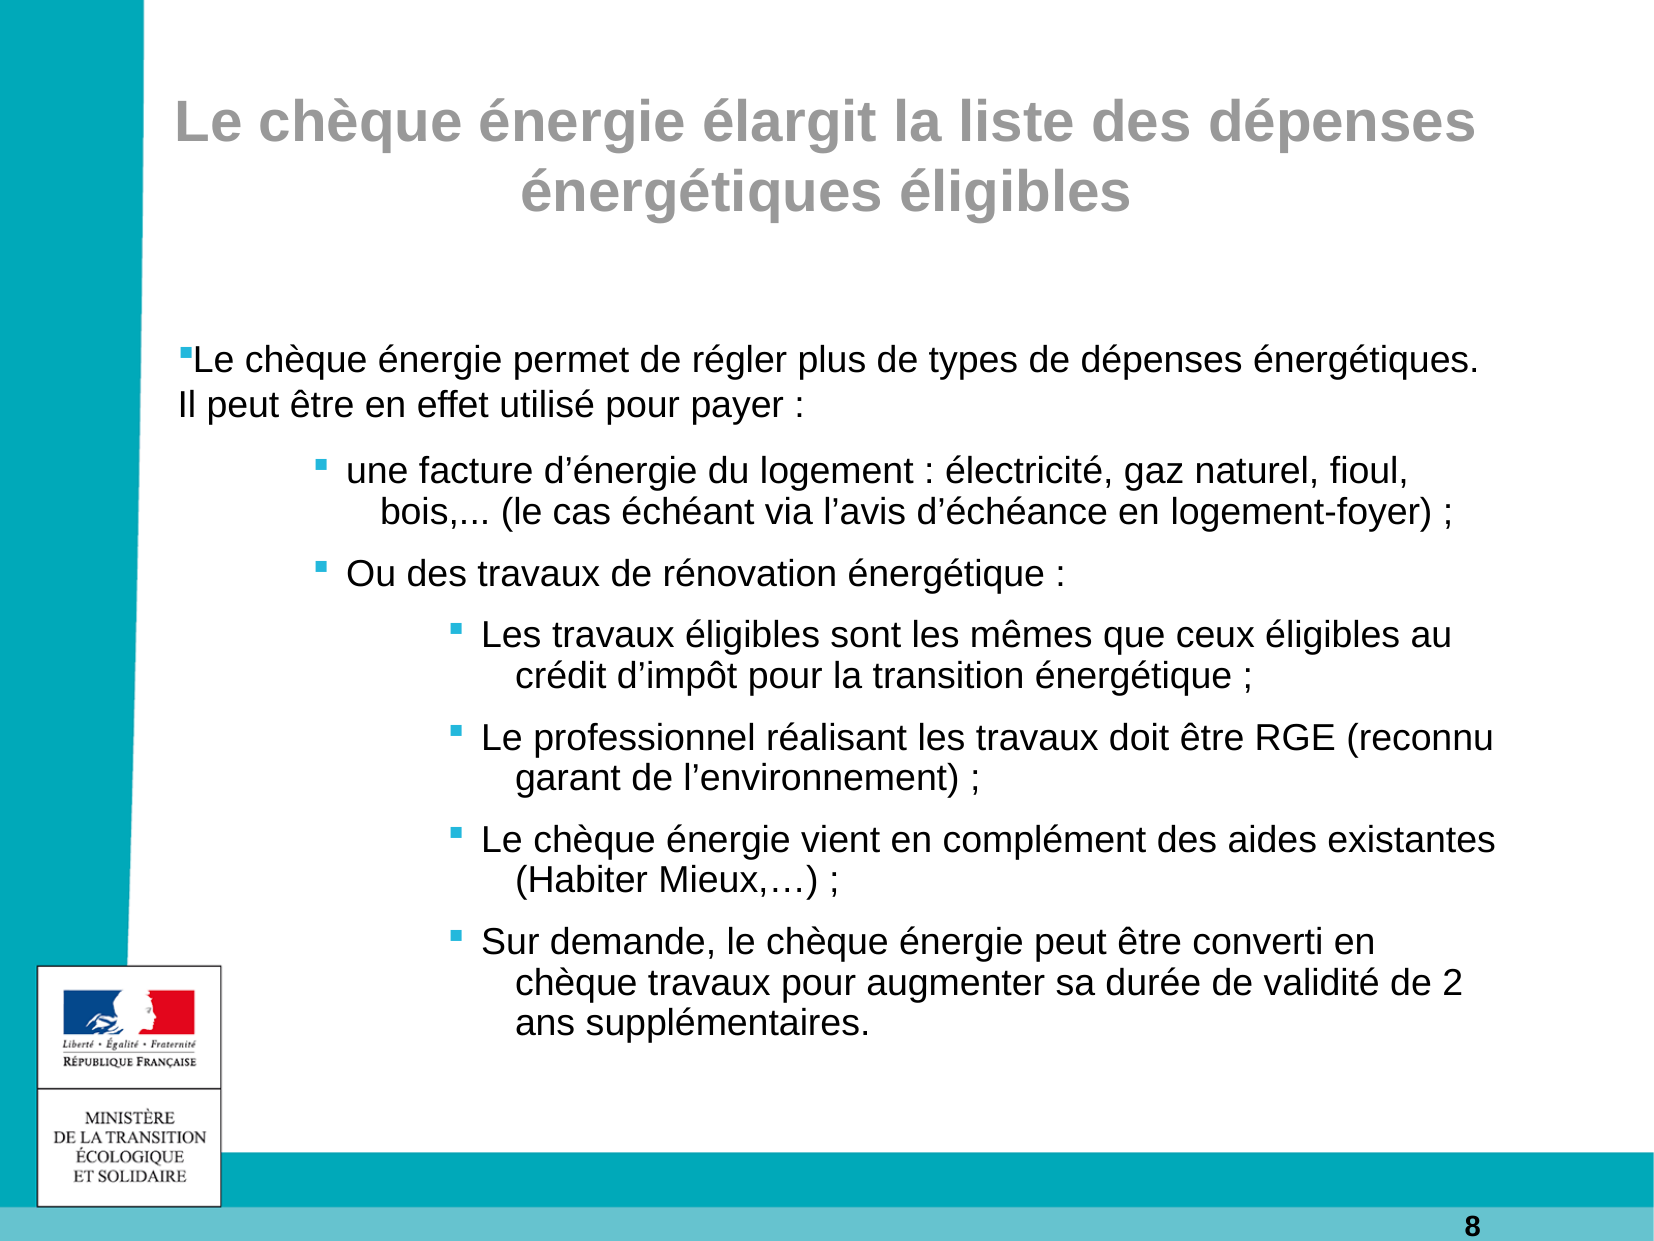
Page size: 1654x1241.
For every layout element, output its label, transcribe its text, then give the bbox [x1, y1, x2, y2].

title Le chèque énergie élargit la liste des dépenses énergétiques éligibles [82, 49, 1571, 257]
text_box [1464, 1207, 1629, 1241]
list Le chèque énergie permet de régler plus de types de dépenses énergétiques. Il peut être en effet utilisé pour payer : une facture d’énergie du logement : électricité, gaz naturel, fioul, bois,... (le cas échéant via l’avis d’échéance en logement-foyer) ; Ou des travaux de rénovation énergétique : Les travaux éligibles sont les mêmes que ceux éligibles au crédit d’impôt pour la transition énergétique ; Le professionnel réalisant les travaux doit être RGE (reconnu garant de l’environnement) ; Le chèque énergie vient en complément des aides existantes (Habiter Mieux,…) ; Sur demande, le chèque énergie peut être converti en chèque travaux pour augmenter sa durée de validité de 2 ans supplémentaires. [177, 334, 1507, 1055]
